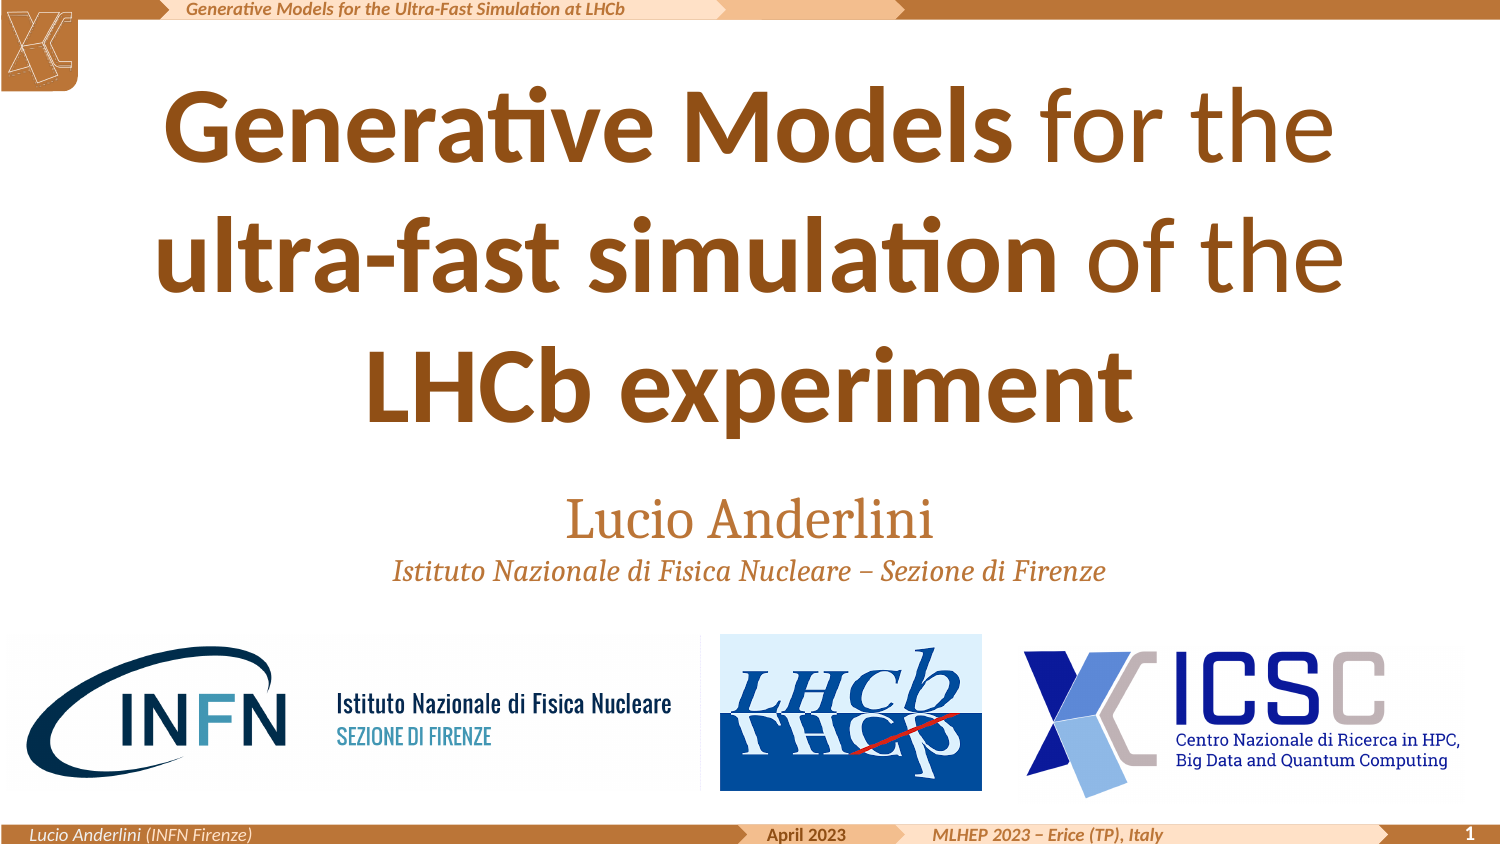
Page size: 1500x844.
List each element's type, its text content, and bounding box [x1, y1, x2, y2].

slide_number <number> [1429, 819, 1491, 844]
title Generative Models for the ultra-fast simulation of the LHCb experiment [51, 122, 1449, 459]
subtitle Lucio Anderlini Istituto Nazionale di Fisica Nucleare − Sezione di Firenze [51, 464, 1449, 595]
picture [1018, 646, 1465, 804]
picture [6, 634, 701, 791]
picture [720, 634, 982, 791]
